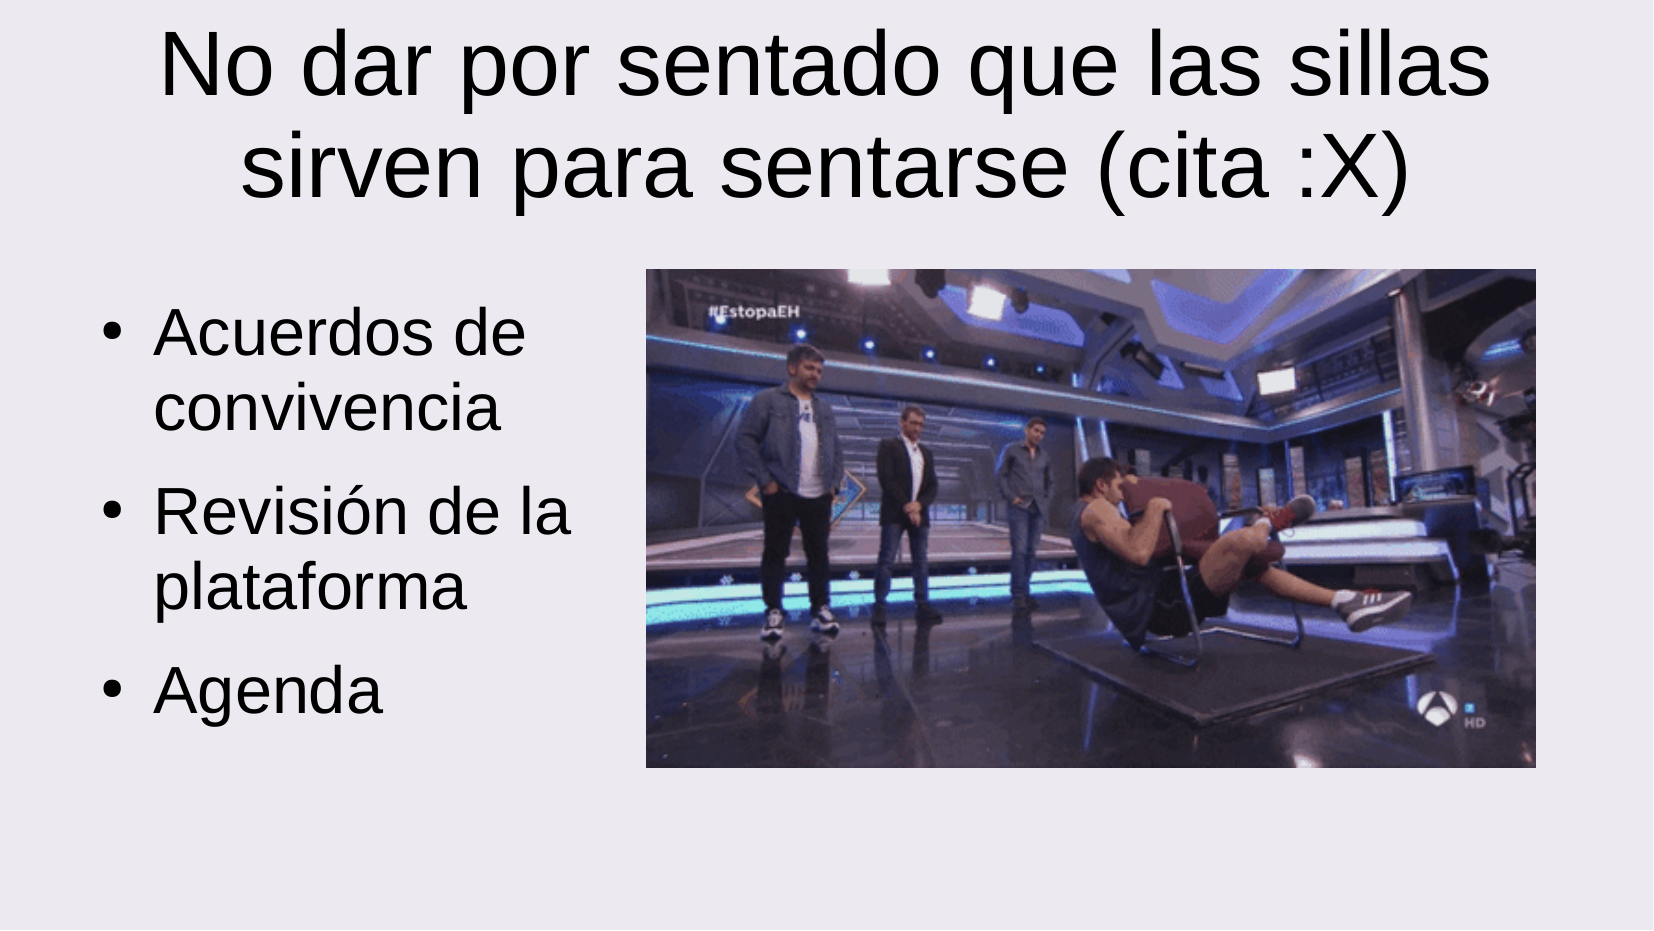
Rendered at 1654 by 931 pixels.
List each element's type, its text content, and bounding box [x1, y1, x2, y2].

picture [646, 269, 1536, 768]
title No dar por sentado que las sillas sirven para sentarse (cita :X) [82, 12, 1571, 218]
list Acuerdos de convivencia Revisión de la plataforma Agenda [82, 295, 591, 758]
